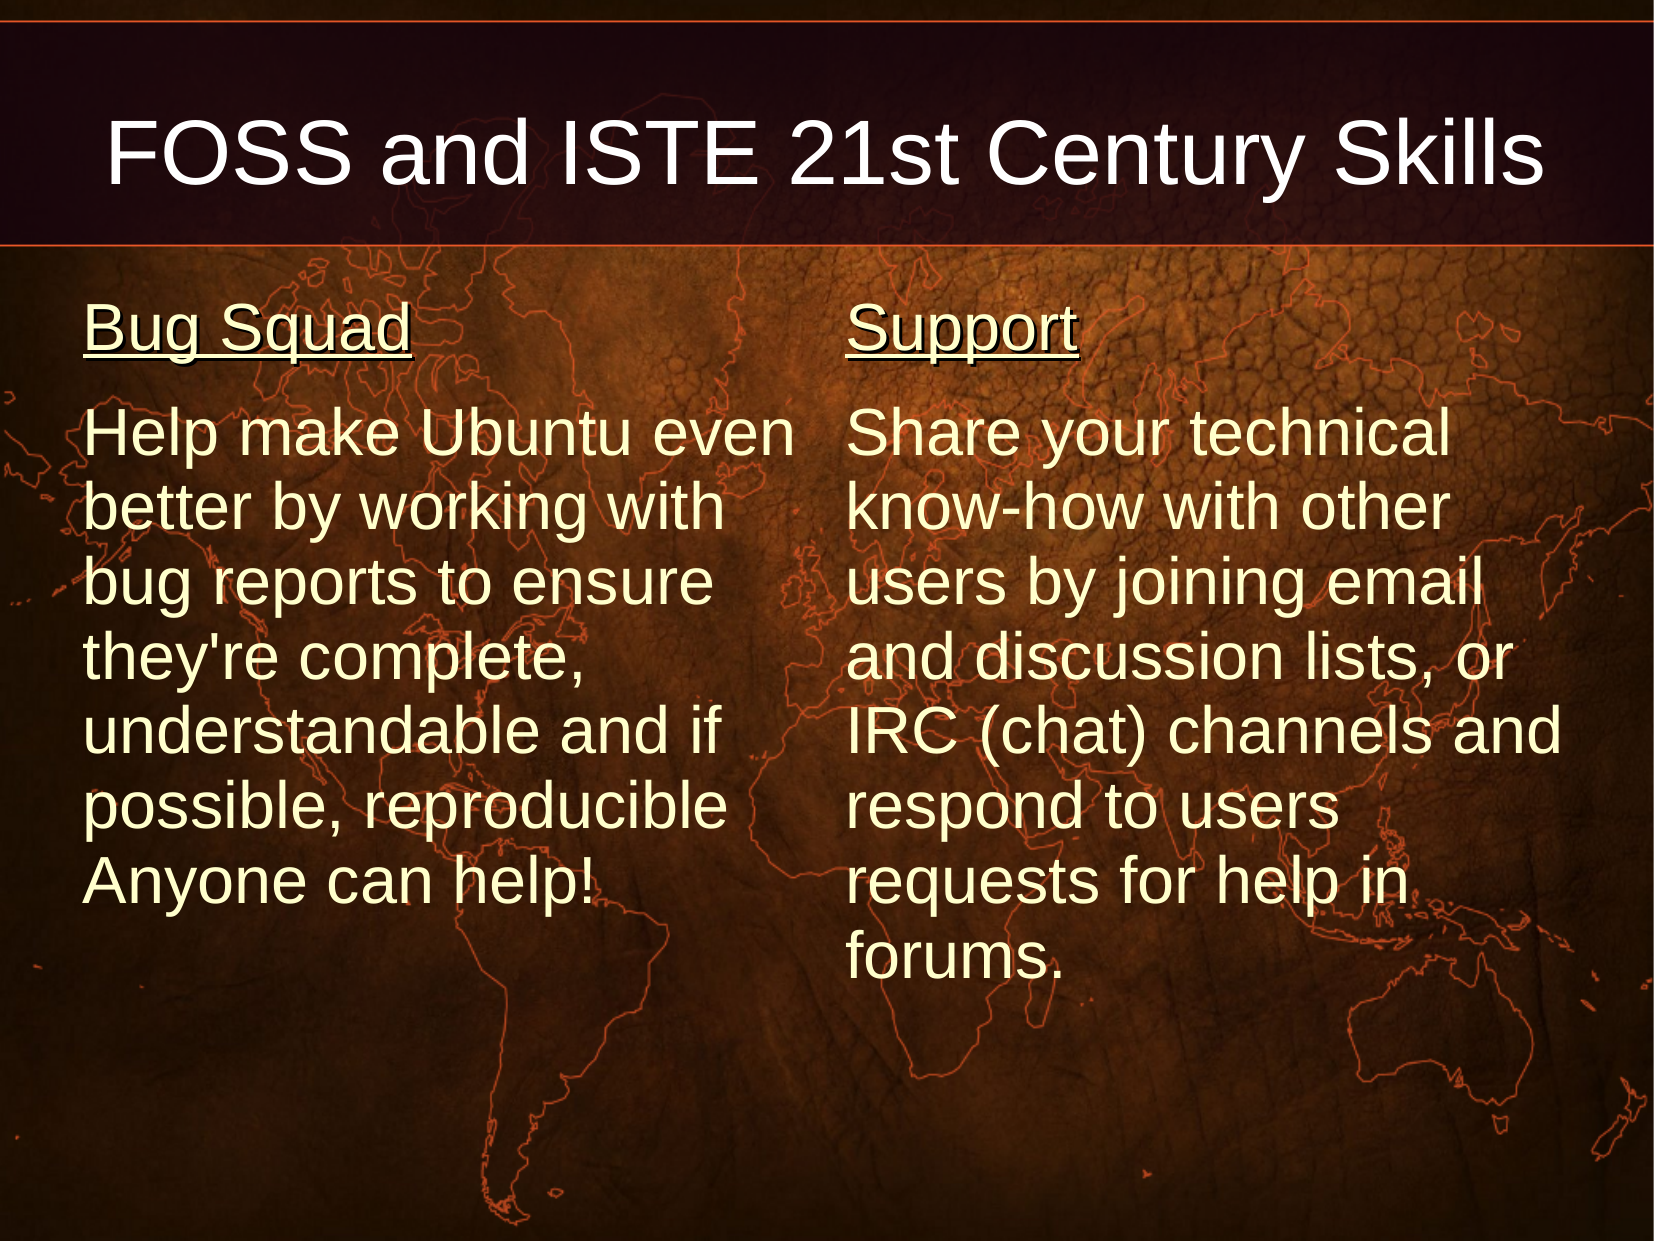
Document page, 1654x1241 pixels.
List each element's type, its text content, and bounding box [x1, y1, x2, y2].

title FOSS and ISTE 21st Century Skills [82, 49, 1571, 257]
list Bug Squad Help make Ubuntu even better by working with bug reports to ensure they're complete, understandable and if possible, reproducible Anyone can help! [82, 290, 809, 1109]
list Support Share your technical know-how with other users by joining email and discussion lists, or IRC (chat) channels and respond to users requests for help in forums. [845, 290, 1572, 1109]
picture [0, 0, 1654, 1241]
